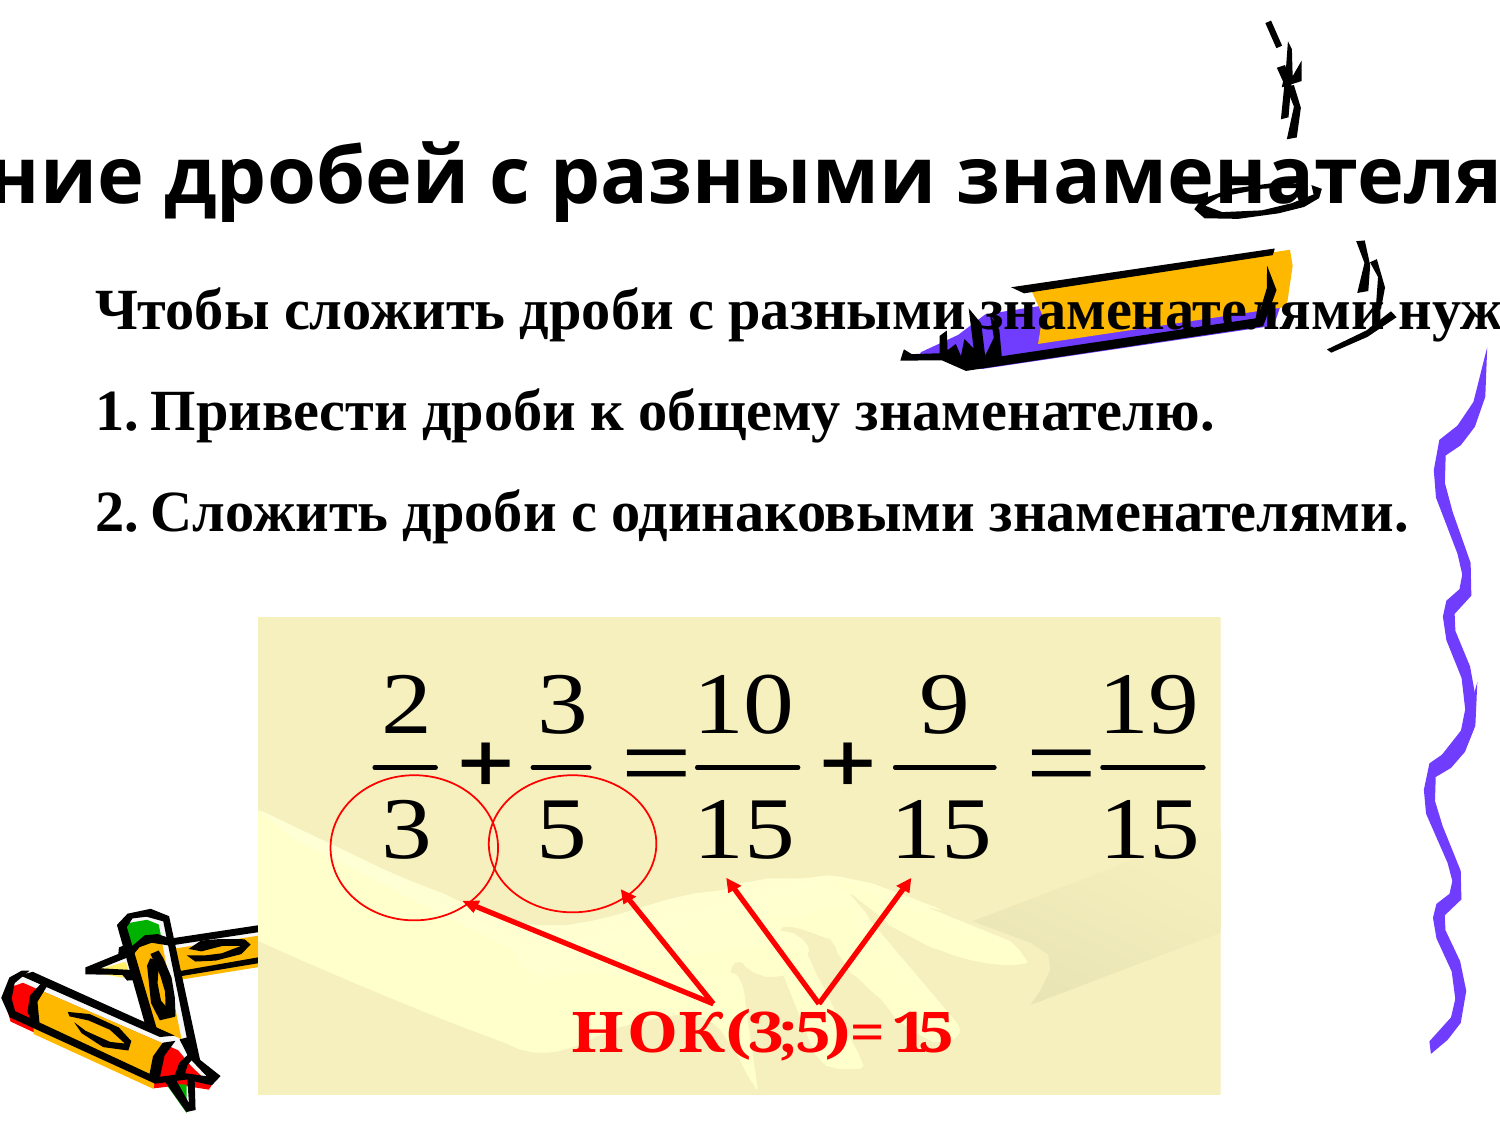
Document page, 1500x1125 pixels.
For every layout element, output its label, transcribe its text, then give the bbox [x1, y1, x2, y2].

text_box Малярчикова О.В. [583, 1095, 1059, 1101]
picture [258, 617, 1221, 1095]
text_box Сложение дробей с разными знаменателями [112, 24, 1240, 235]
text_box Чтобы сложить дроби с разными знаменателями нужно: Привести дроби к общему знаменателю. Сложить дроби с одинаковыми знаменателями. [80, 269, 1500, 552]
